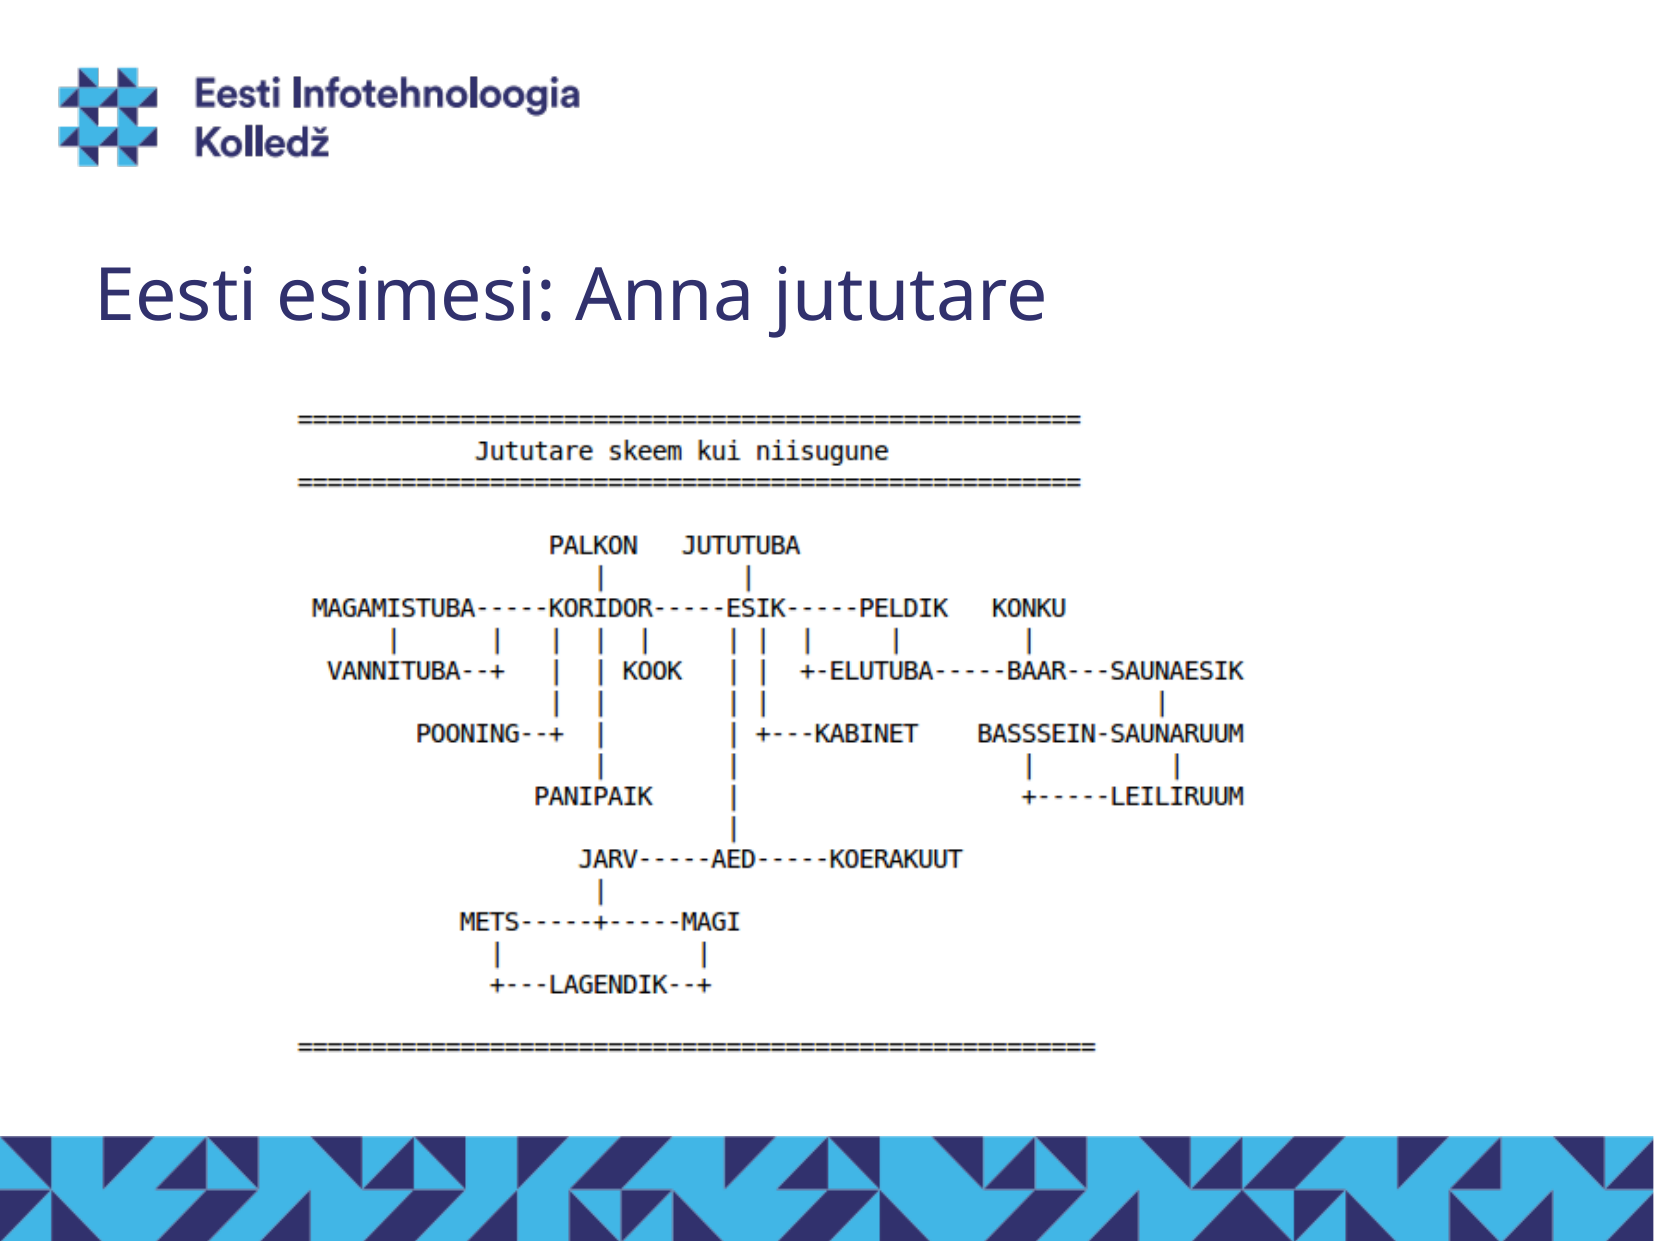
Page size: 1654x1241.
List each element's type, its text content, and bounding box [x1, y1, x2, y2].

title Eesti esimesi: Anna jututare [94, 188, 1607, 396]
picture [283, 394, 1284, 1075]
